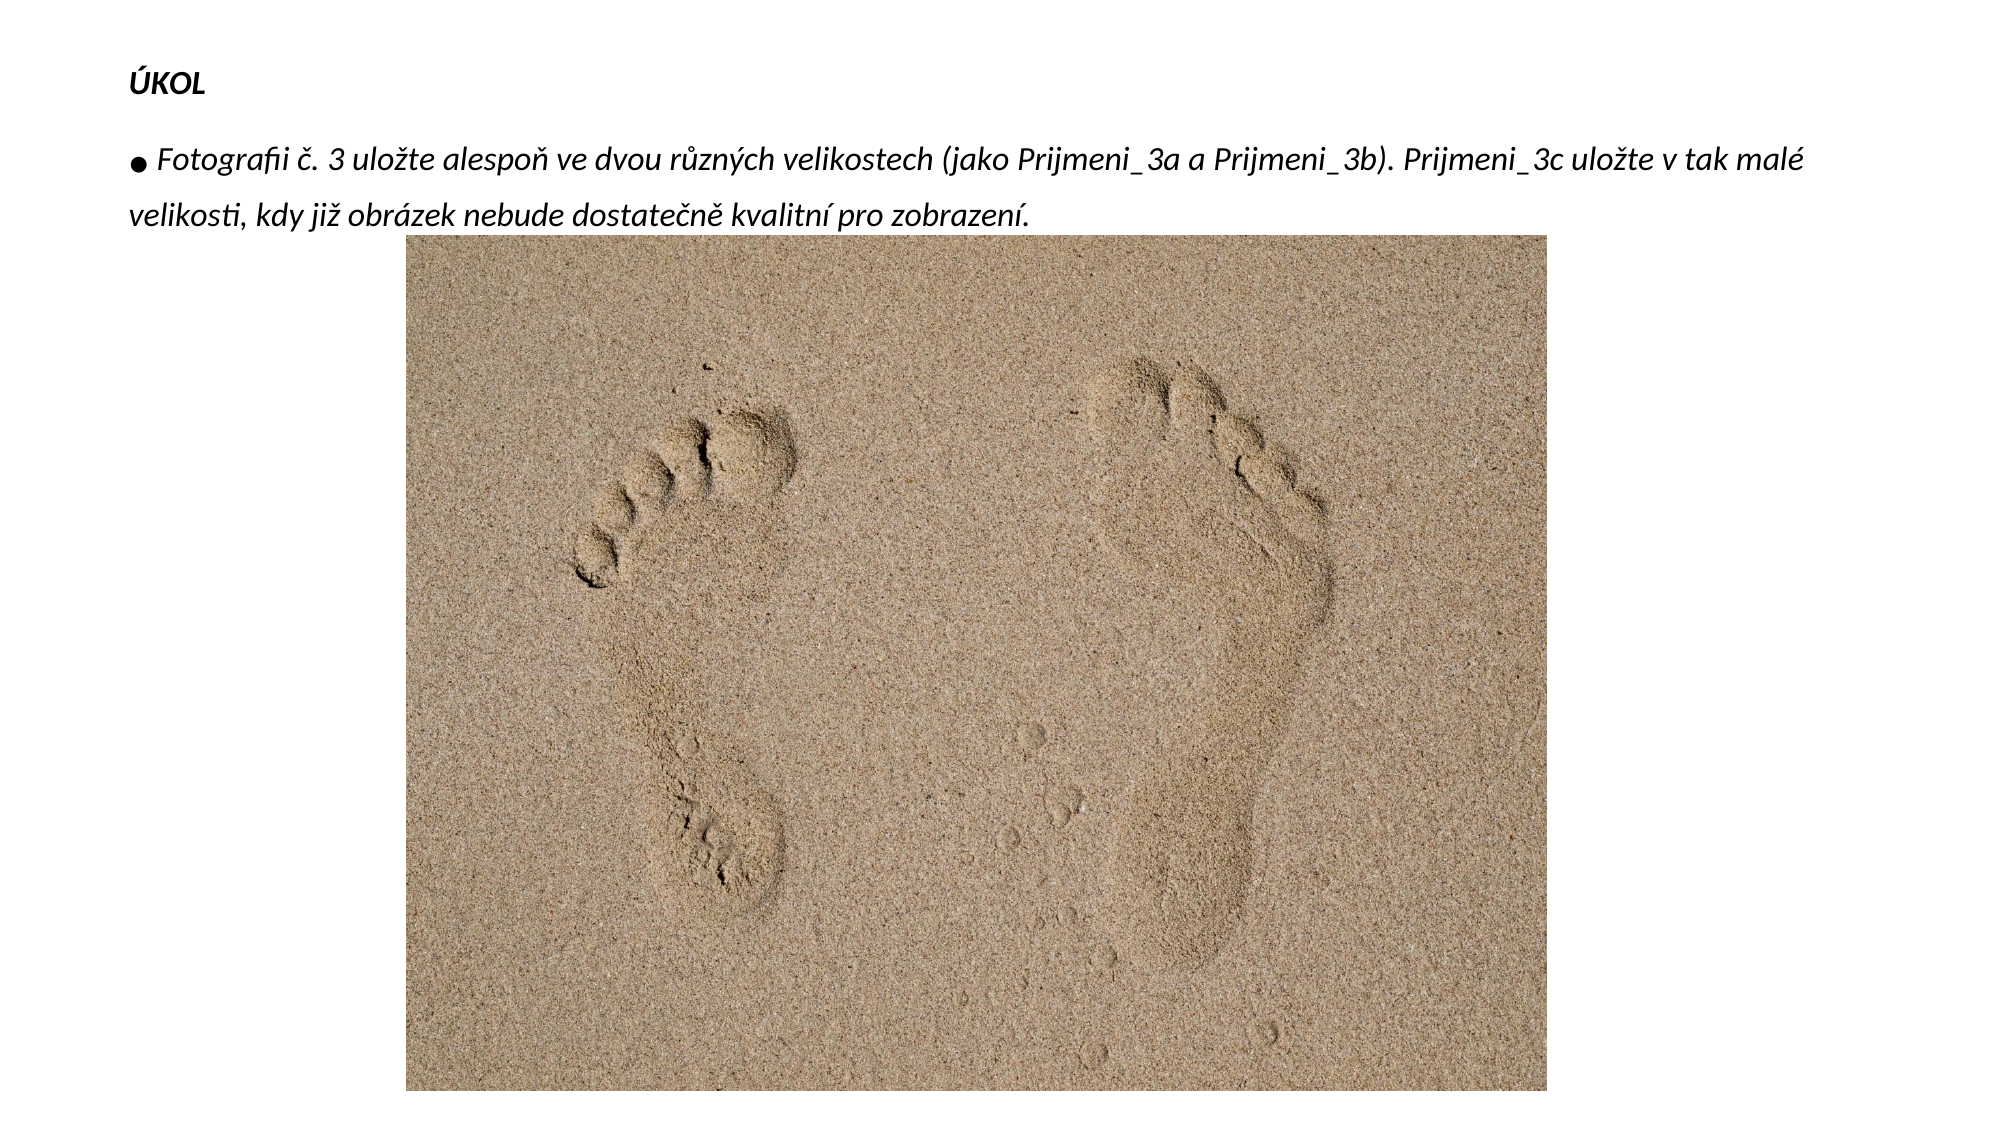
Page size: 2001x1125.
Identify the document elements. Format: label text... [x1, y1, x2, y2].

list ÚKOL Fotografii č. 3 uložte alespoň ve dvou různých velikostech (jako Prijmeni_3a a Prijmeni_3b). Prijmeni_3c uložte v tak malé velikosti, kdy již obrázek nebude dostatečně kvalitní pro zobrazení. [113, 59, 1839, 264]
picture [406, 235, 1547, 1091]
